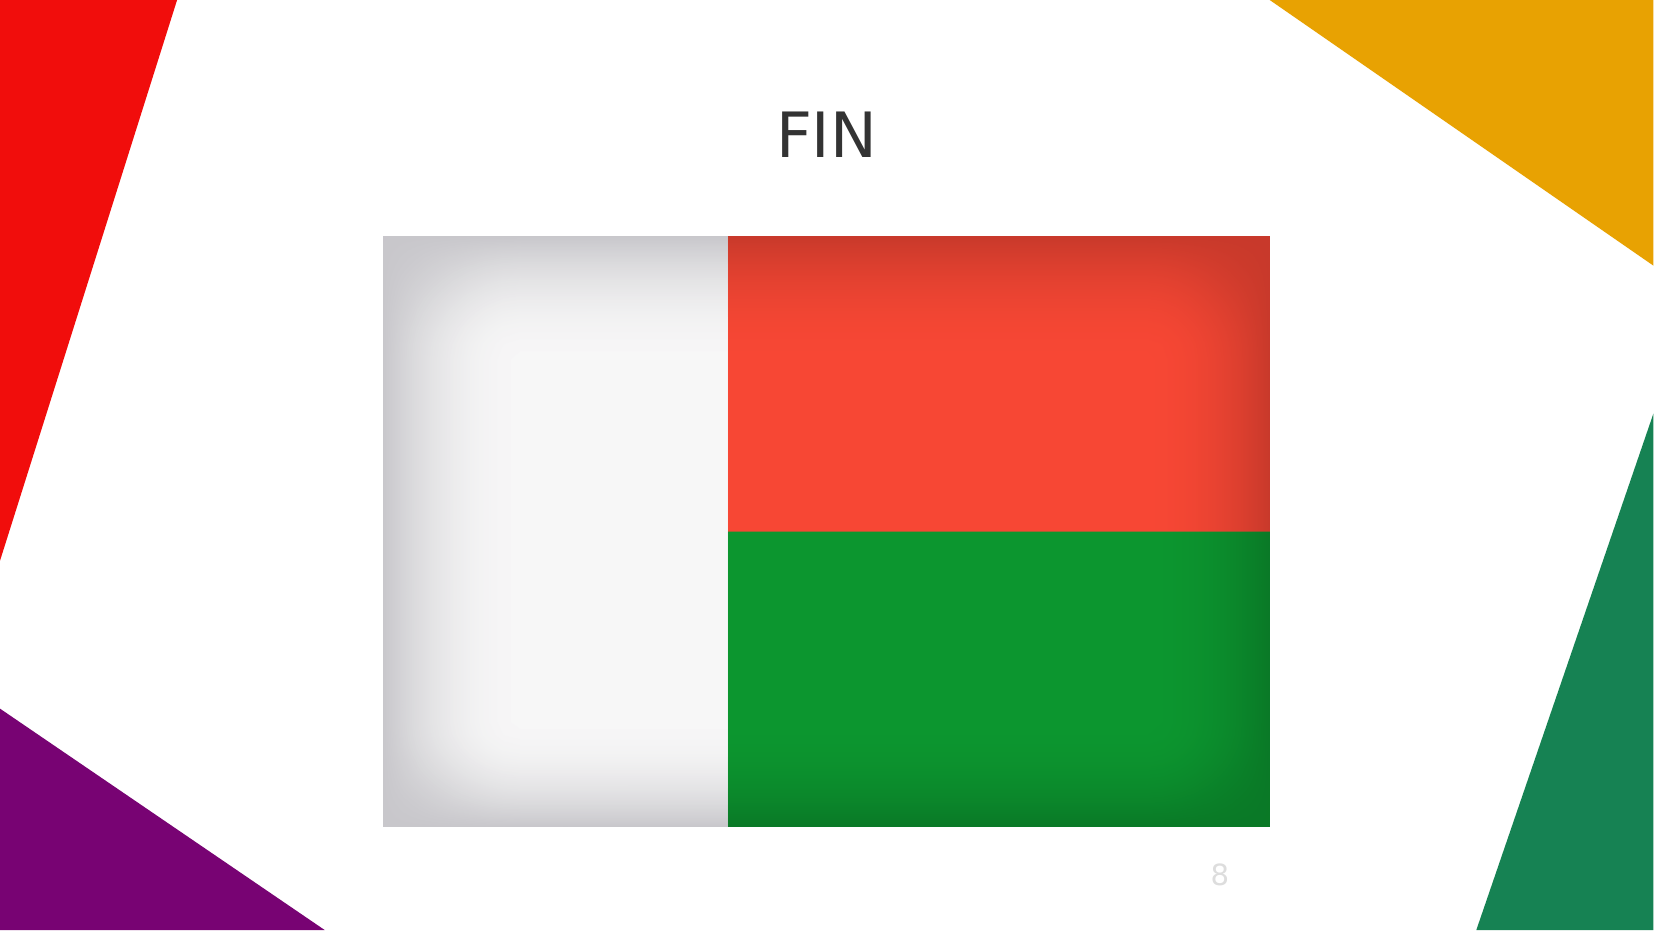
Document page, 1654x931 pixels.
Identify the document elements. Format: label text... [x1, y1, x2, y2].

title FIN [118, 59, 1536, 207]
picture [383, 236, 1270, 827]
text_box [1210, 856, 1595, 916]
